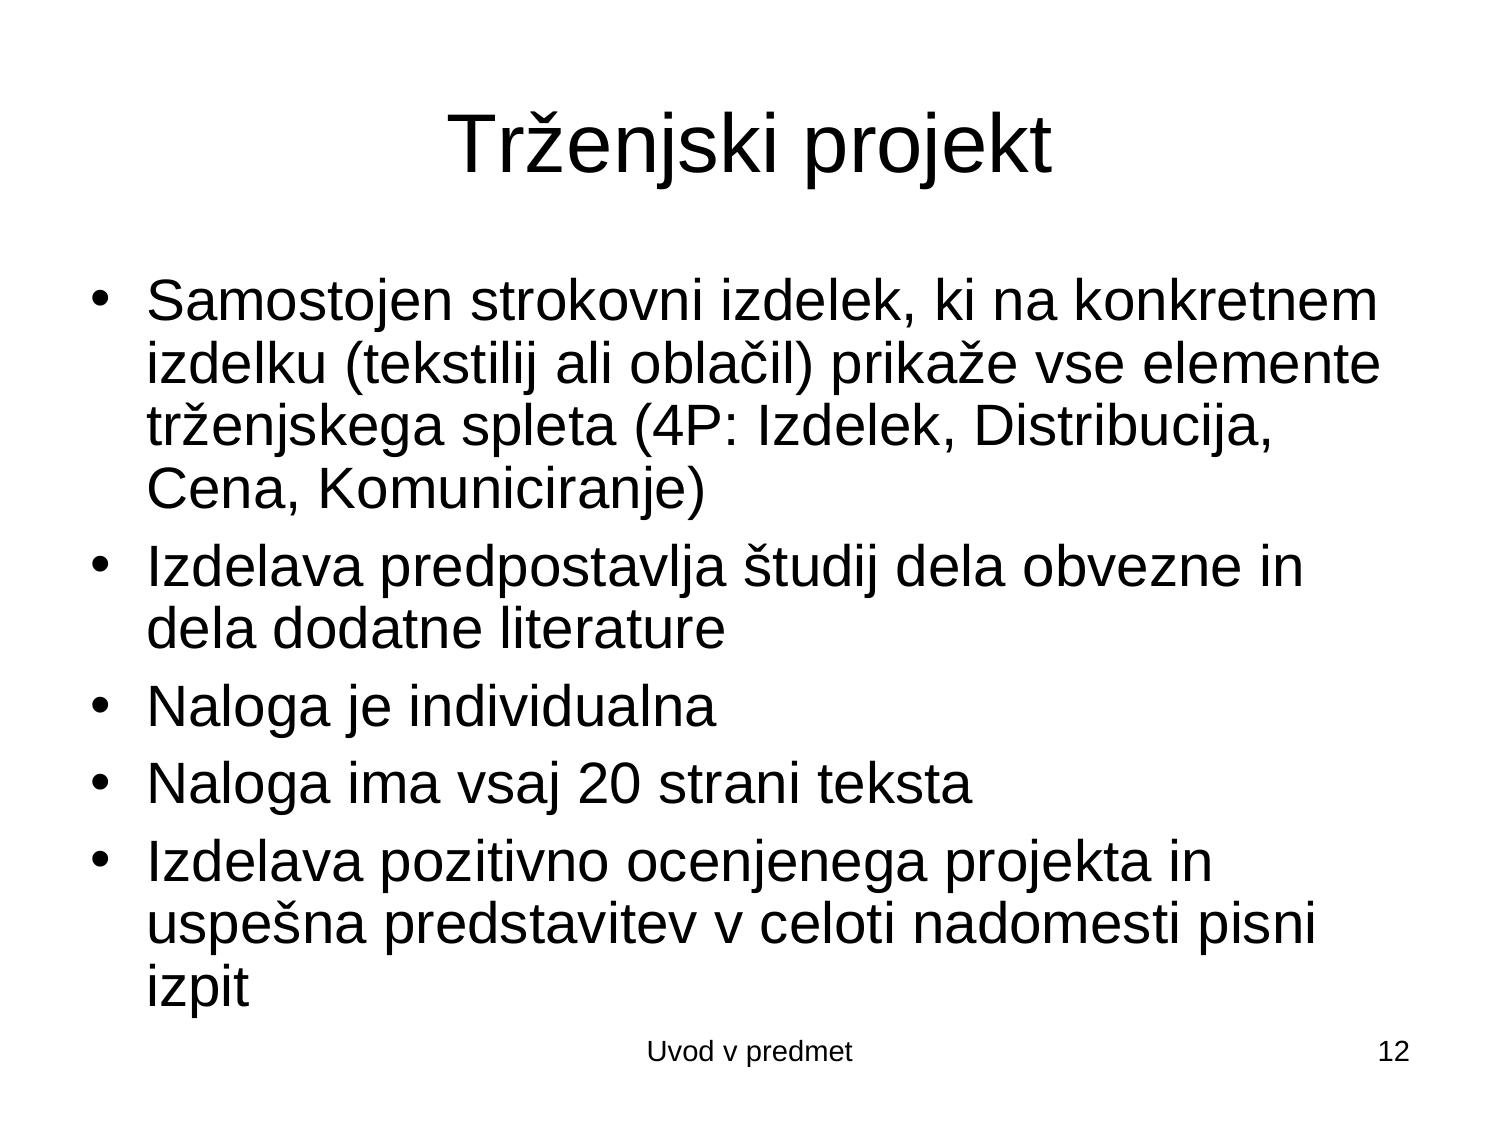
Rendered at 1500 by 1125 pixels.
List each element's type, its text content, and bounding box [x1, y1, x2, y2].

list Samostojen strokovni izdelek, ki na konkretnem izdelku (tekstilij ali oblačil) prikaže vse elemente trženjskega spleta (4P: Izdelek, Distribucija, Cena, Komuniciranje) Izdelava predpostavlja študij dela obvezne in dela dodatne literature Naloga je individualna Naloga ima vsaj 20 strani teksta Izdelava pozitivno ocenjenega projekta in uspešna predstavitev v celoti nadomesti pisni izpit [75, 262, 1426, 1029]
text_box <number> [1074, 1029, 1426, 1103]
text_box Uvod v predmet [512, 1029, 988, 1103]
title Trženjski projekt [75, 45, 1426, 233]
